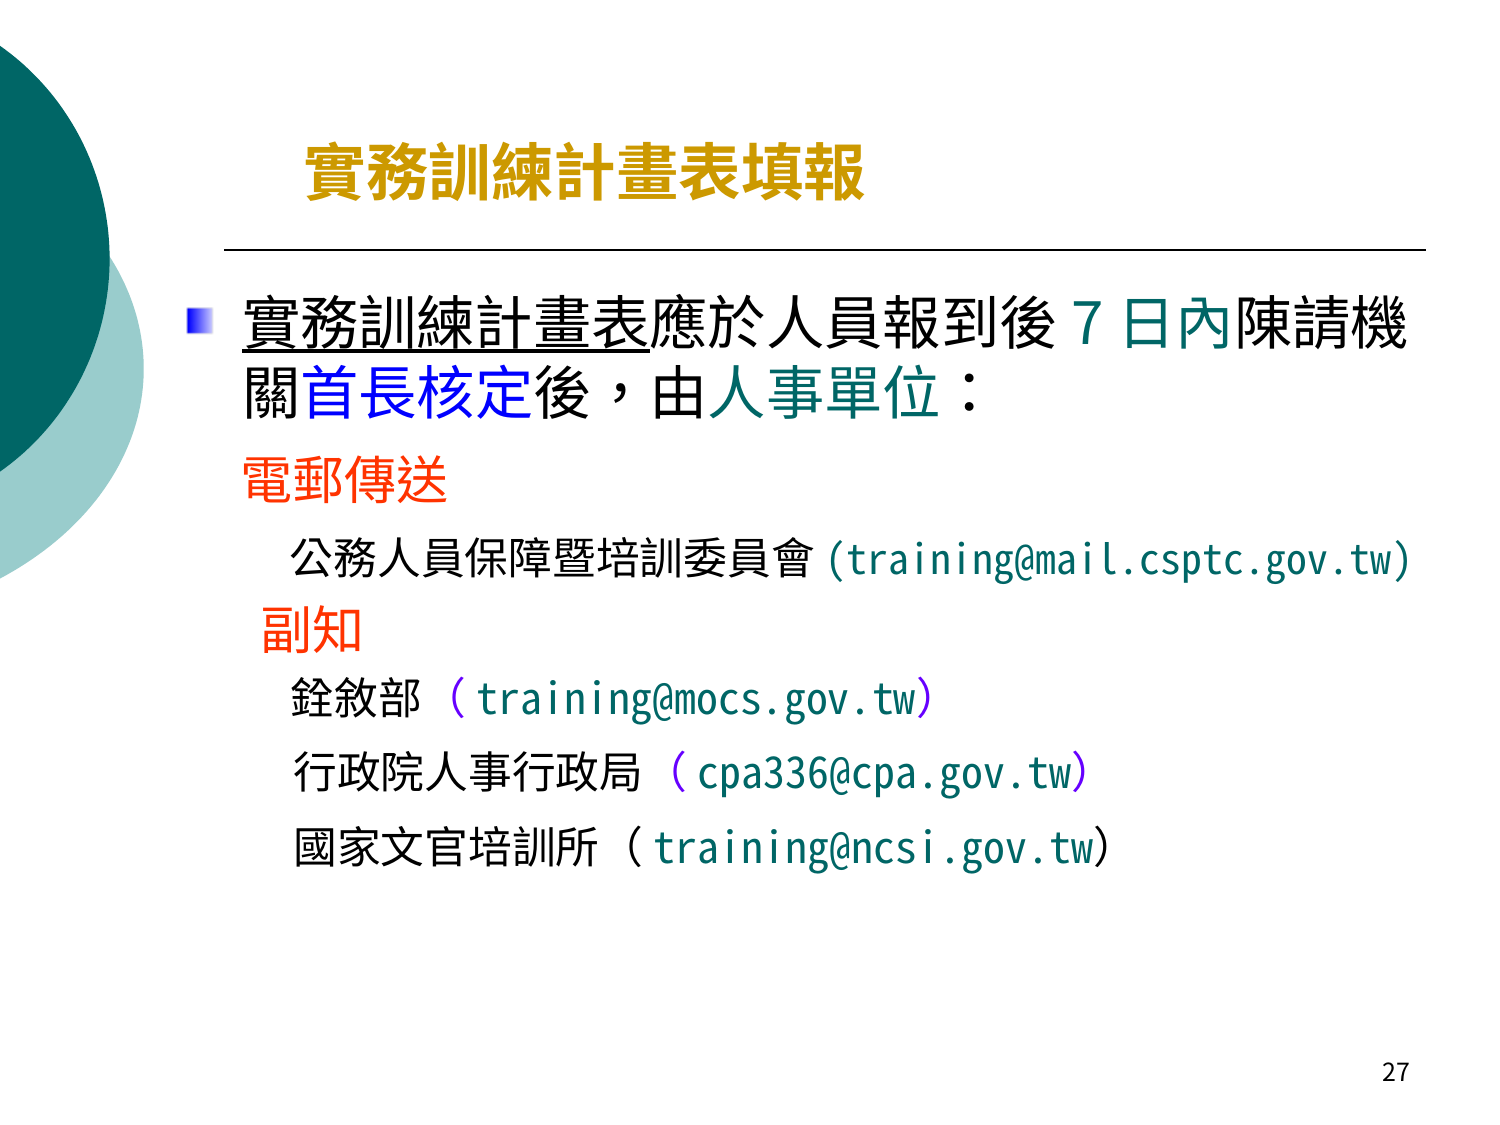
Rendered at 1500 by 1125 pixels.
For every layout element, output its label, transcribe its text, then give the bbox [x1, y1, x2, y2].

text_box 實務訓練計畫表應於人員報到後7日內陳請機關首長核定後，由人事單位： 電郵傳送 公務人員保障暨培訓委員會(training@mail.csptc.gov.tw) 副知 銓敘部（training@mocs.gov.tw） 行政院人事行政局（cpa336@cpa.gov.tw） 國家文官培訓所（training@ncsi.gov.tw） [171, 278, 1447, 954]
picture [185, 306, 216, 337]
text_box 實務訓練計畫表填報 [289, 125, 916, 216]
